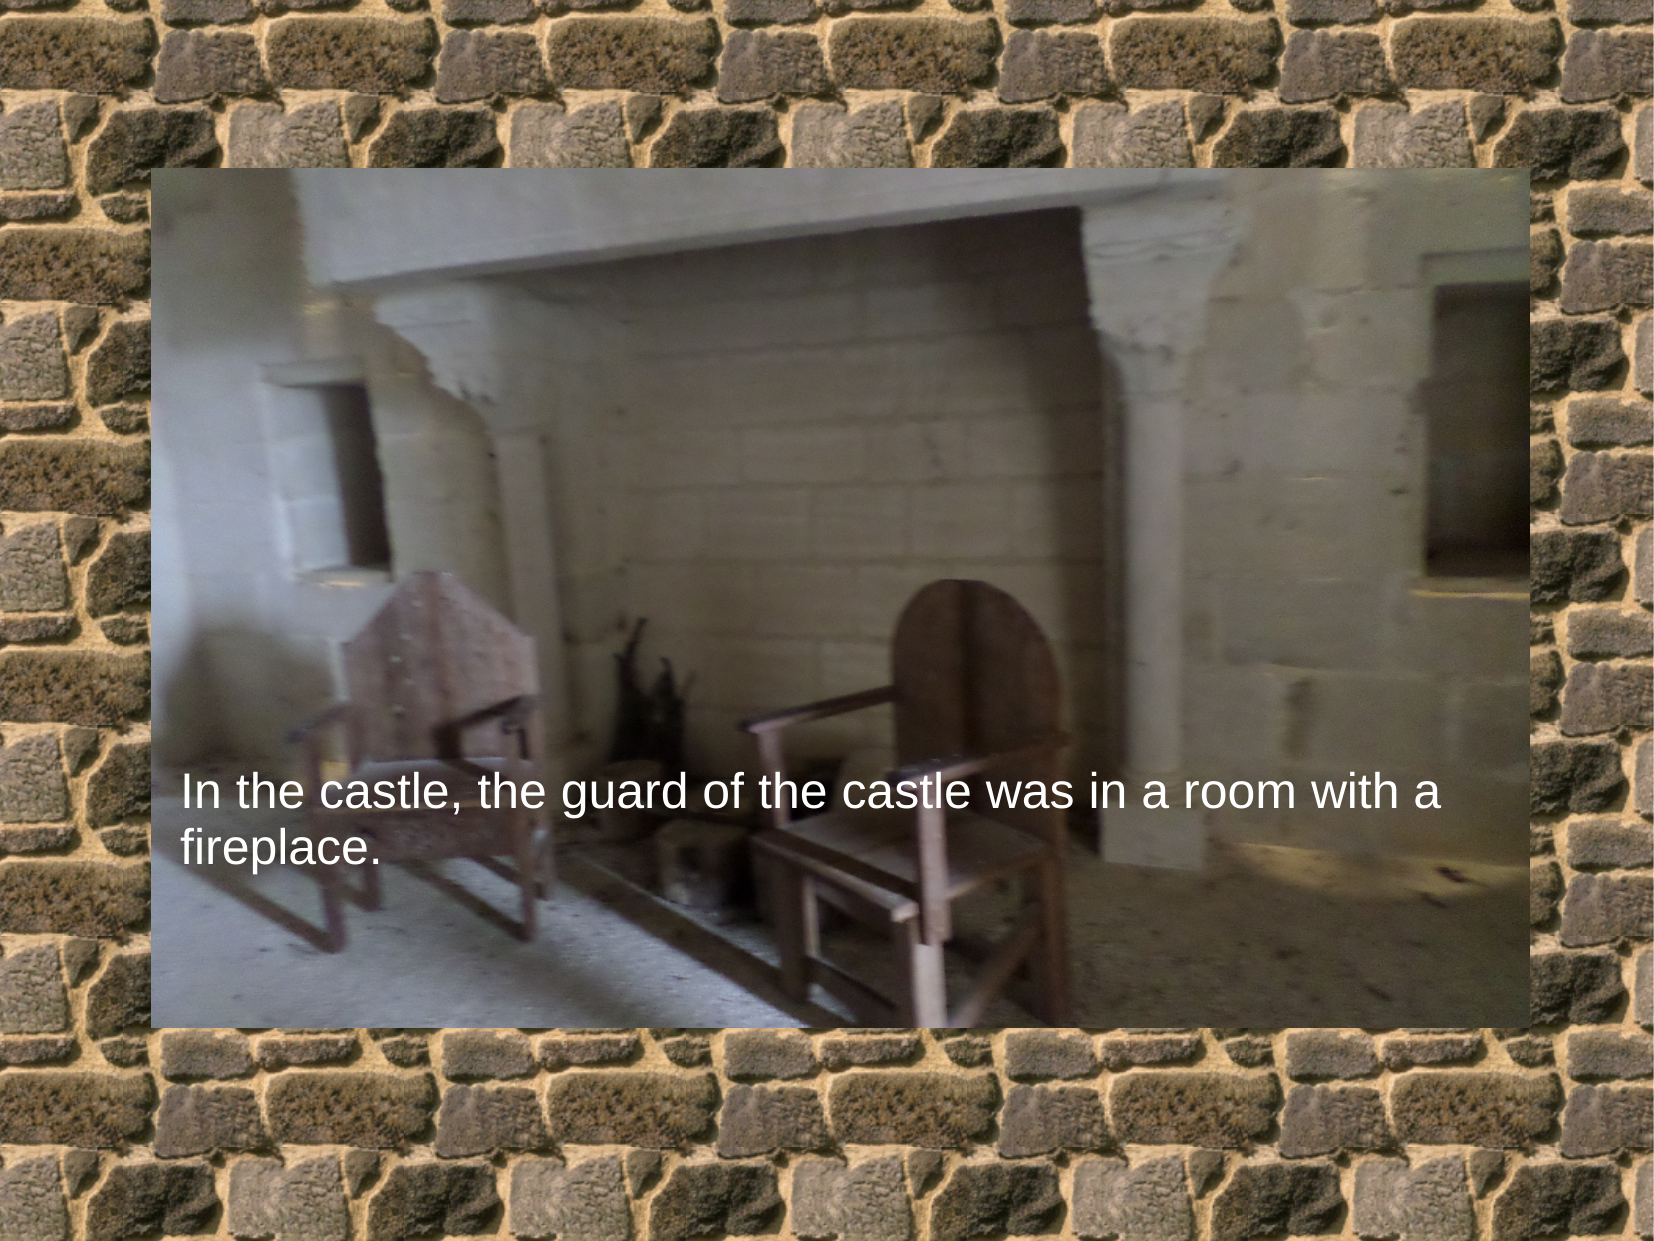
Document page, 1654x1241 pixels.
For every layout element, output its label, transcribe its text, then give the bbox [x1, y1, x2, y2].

picture [0, 0, 1654, 1241]
text_box In the castle, the guard of the castle was in a room with a fireplace. [165, 755, 1512, 883]
